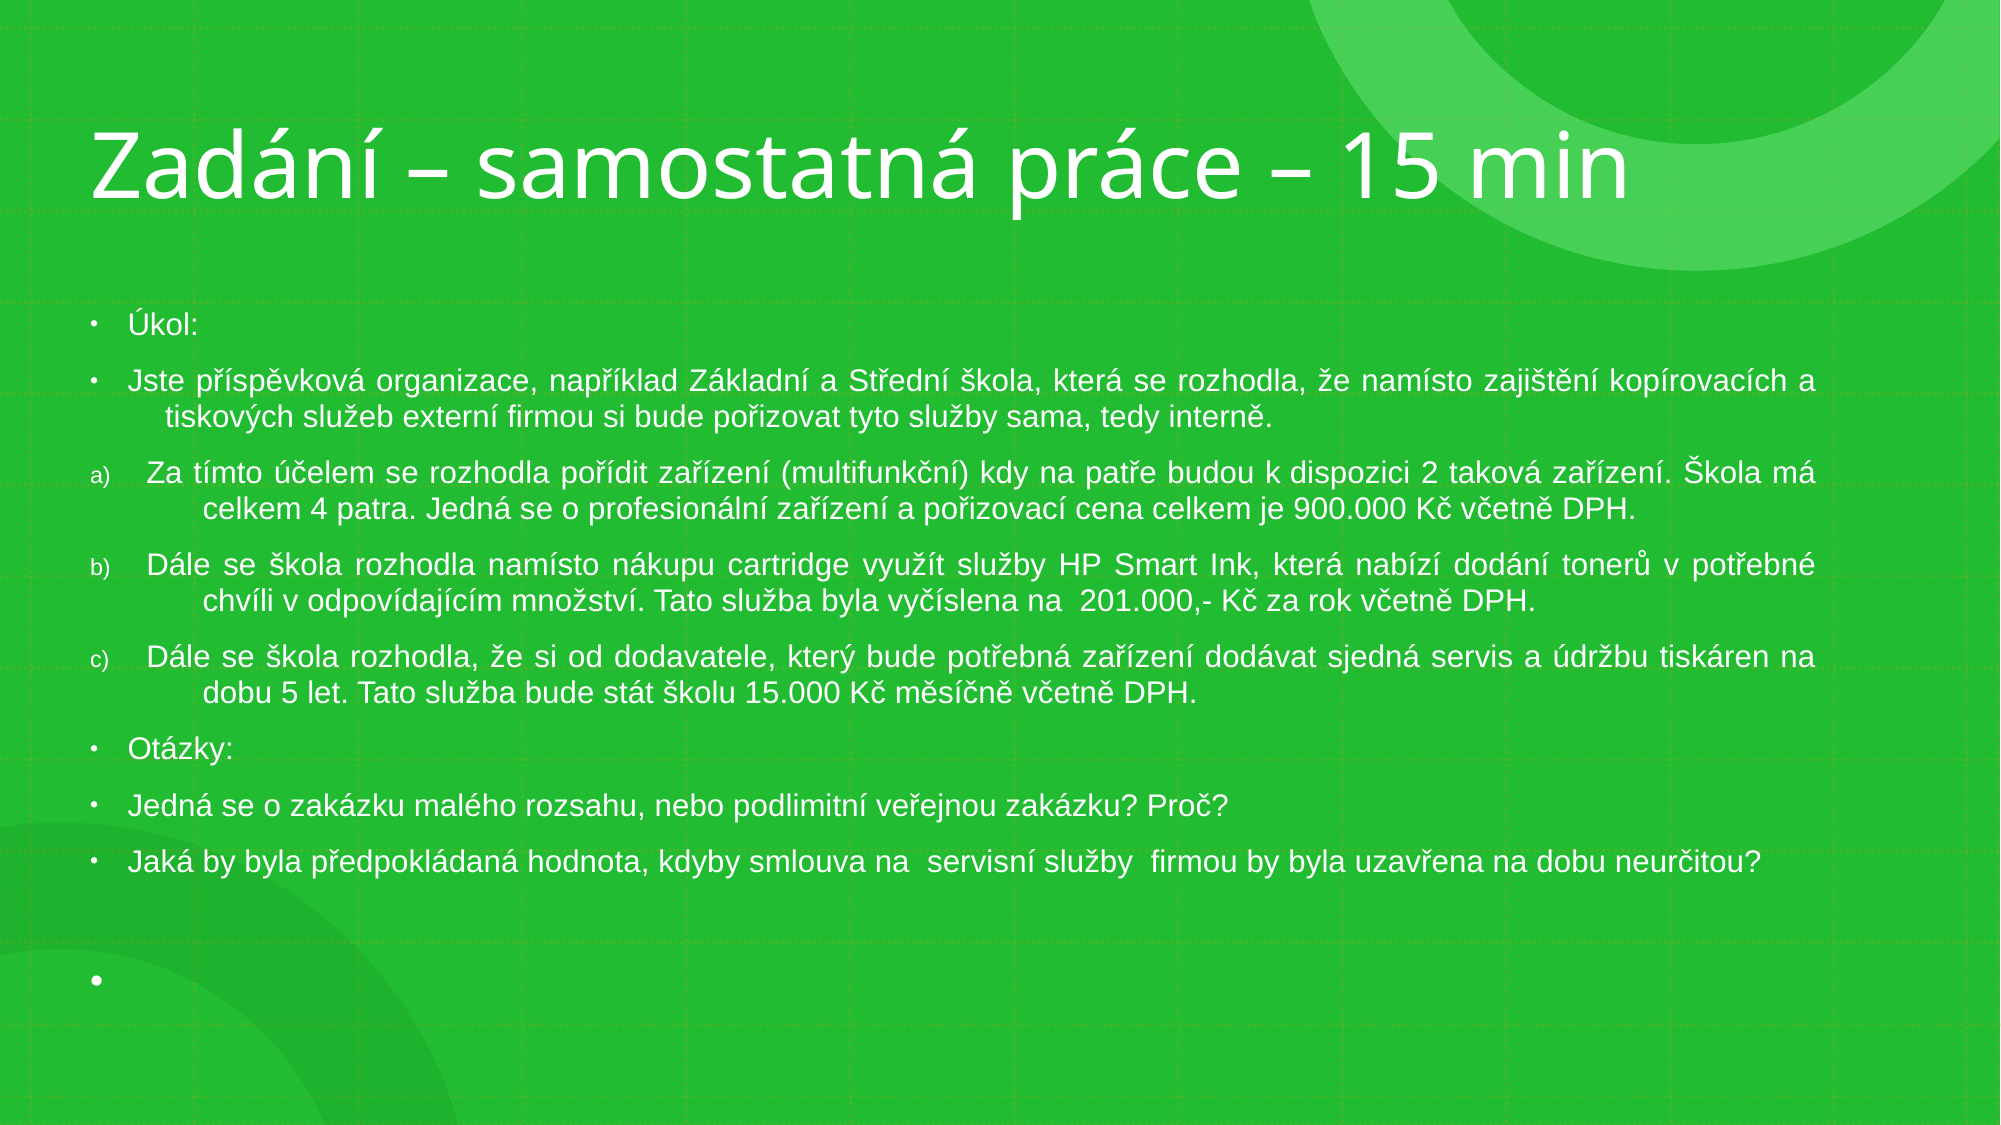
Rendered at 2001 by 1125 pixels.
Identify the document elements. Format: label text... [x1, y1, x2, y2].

title Zadání – samostatná práce – 15 min [75, 59, 1835, 278]
list Úkol: Jste příspěvková organizace, například Základní a Střední škola, která se rozhodla, že namísto zajištění kopírovacích a tiskových služeb externí firmou si bude pořizovat tyto služby sama, tedy interně. Za tímto účelem se rozhodla pořídit zařízení (multifunkční) kdy na patře budou k dispozici 2 taková zařízení. Škola má celkem 4 patra. Jedná se o profesionální zařízení a pořizovací cena celkem je 900.000 Kč včetně DPH. Dále se škola rozhodla namísto nákupu cartridge využít služby HP Smart Ink, která nabízí dodání tonerů v potřebné chvíli v odpovídajícím množství. Tato služba byla vyčíslena na 201.000,- Kč za rok včetně DPH. Dále se škola rozhodla, že si od dodavatele, který bude potřebná zařízení dodávat sjedná servis a údržbu tiskáren na dobu 5 let. Tato služba bude stát školu 15.000 Kč měsíčně včetně DPH. Otázky: Jedná se o zakázku malého rozsahu, nebo podlimitní veřejnou zakázku? Proč? Jaká by byla předpokládaná hodnota, kdyby smlouva na servisní služby firmou by byla uzavřena na dobu neurčitou? [75, 299, 1835, 1014]
